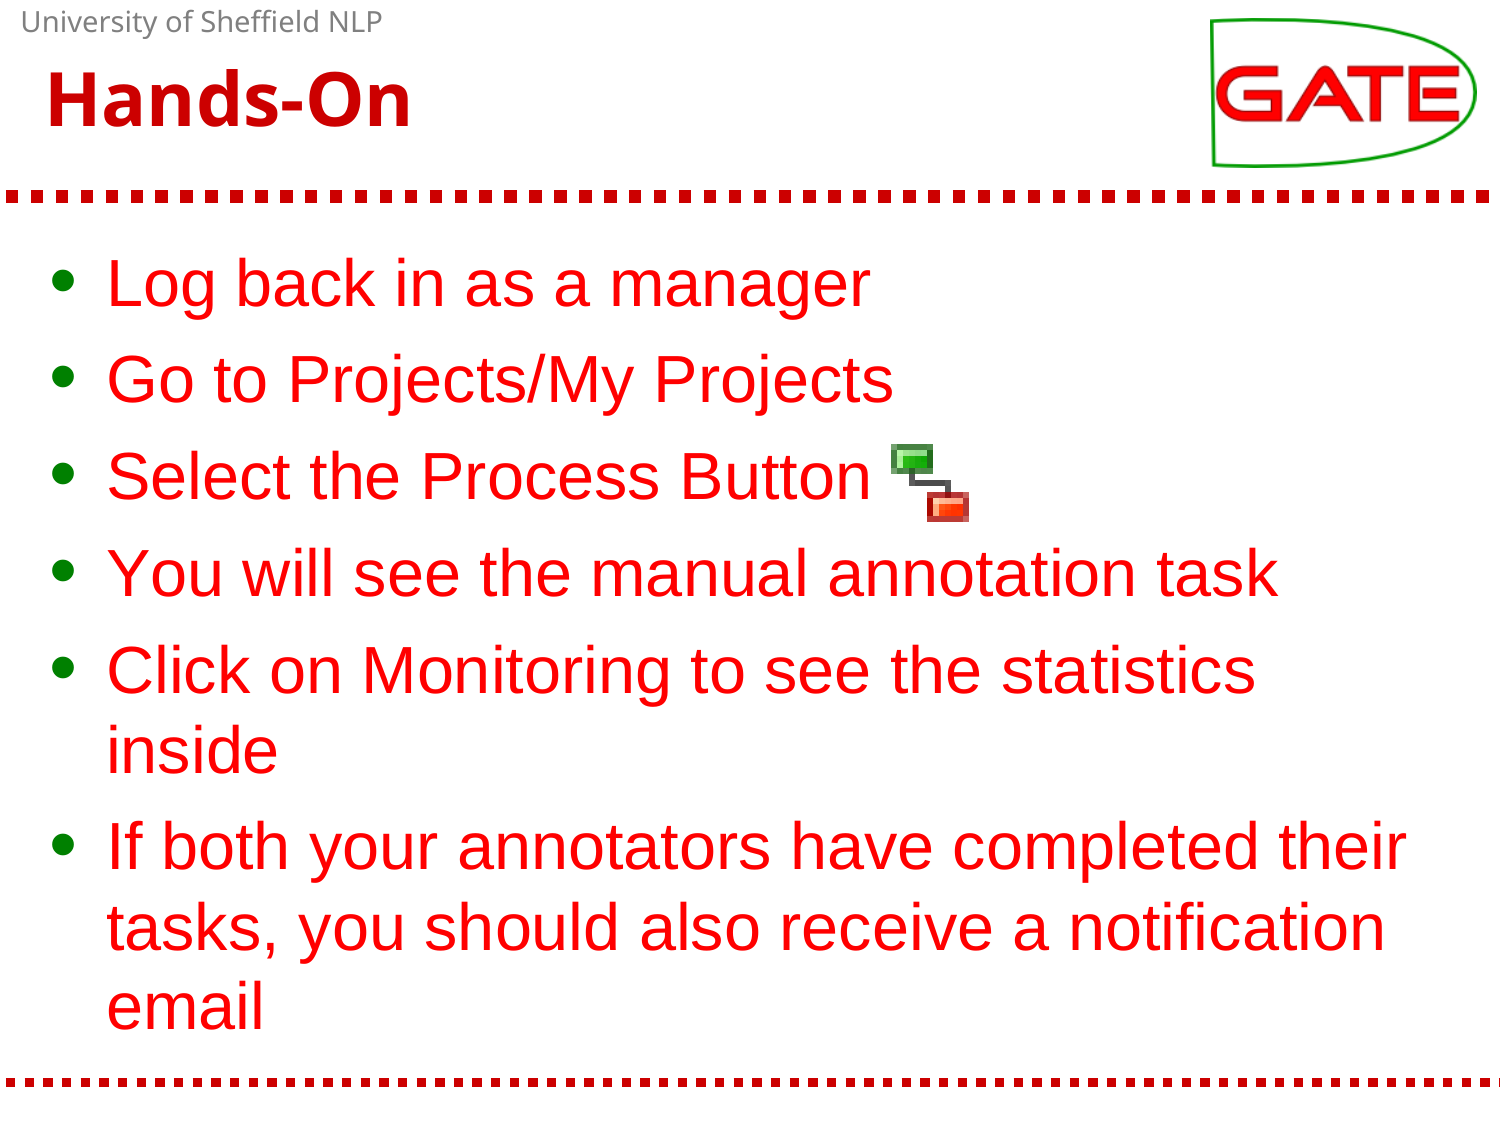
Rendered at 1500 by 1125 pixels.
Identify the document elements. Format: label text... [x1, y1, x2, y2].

picture [879, 432, 975, 528]
title Hands-On [29, 42, 1188, 149]
list Log back in as a manager Go to Projects/My Projects Select the Process Button You will see the manual annotation task Click on Monitoring to see the statistics inside If both your annotators have completed their tasks, you should also receive a notification email [35, 231, 1465, 1059]
picture [1210, 18, 1477, 168]
